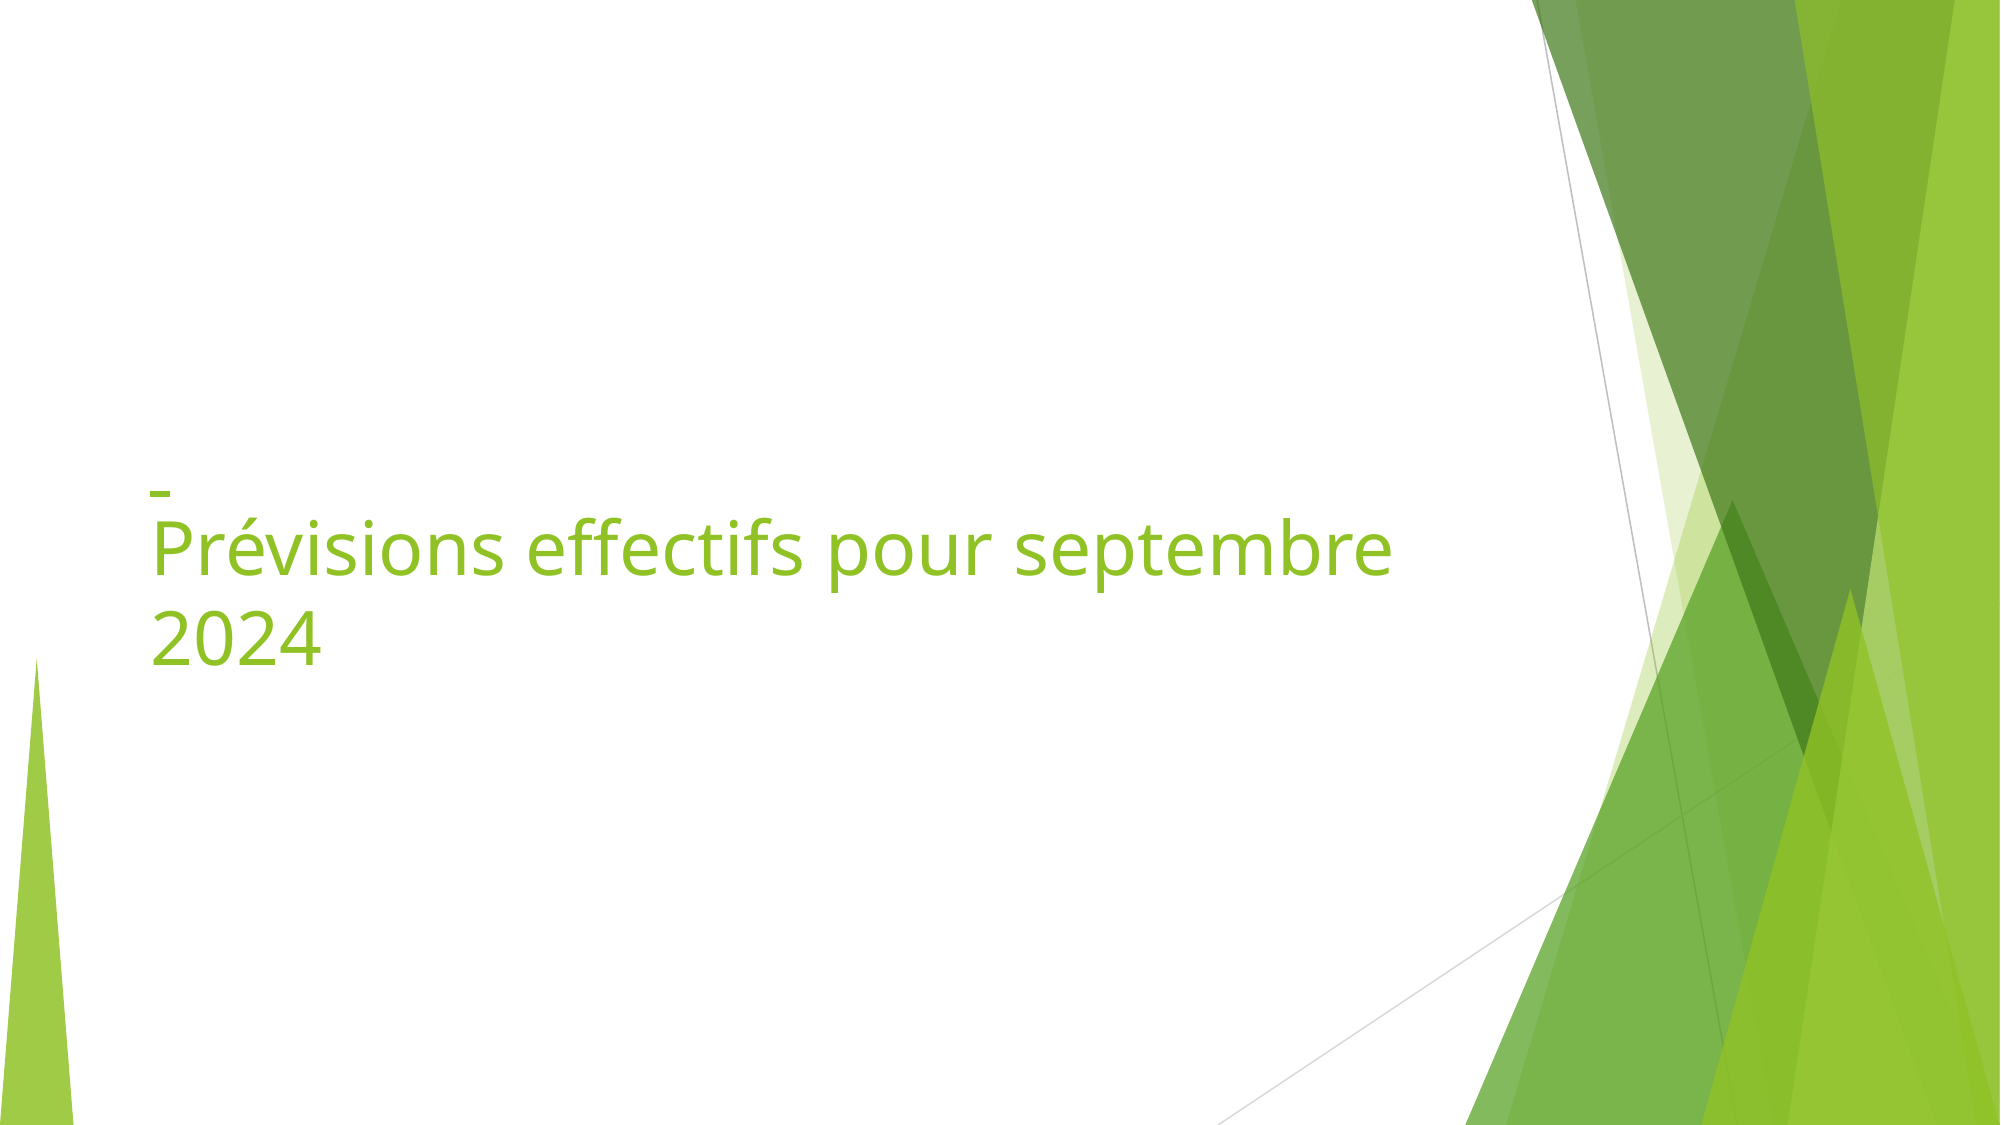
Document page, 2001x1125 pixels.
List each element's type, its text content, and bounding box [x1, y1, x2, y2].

title Prévisions effectifs pour septembre 2024 [135, 403, 1597, 674]
